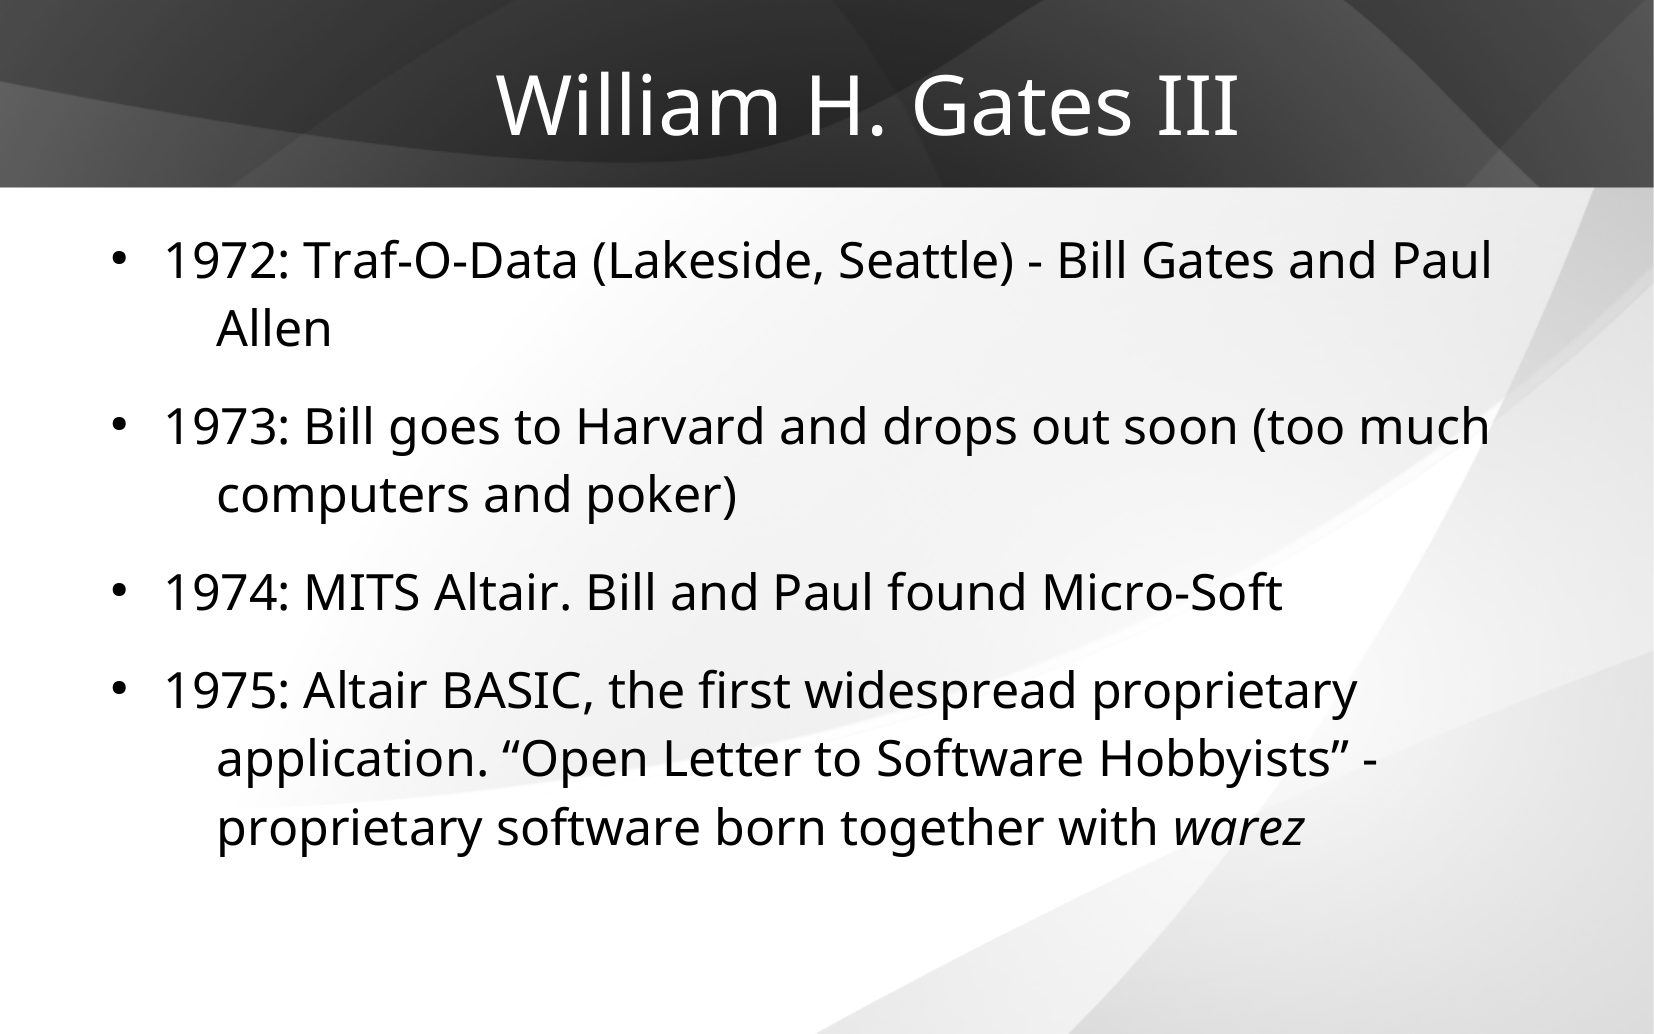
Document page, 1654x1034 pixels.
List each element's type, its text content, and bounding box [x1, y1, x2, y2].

list 1972: Traf-O-Data (Lakeside, Seattle) - Bill Gates and Paul Allen 1973: Bill goes to Harvard and drops out soon (too much computers and poker) 1974: MITS Altair. Bill and Paul found Micro-Soft 1975: Altair BASIC, the first widespread proprietary application. “Open Letter to Software Hobbyists” - proprietary software born together with warez [75, 225, 1613, 1013]
picture [0, 0, 1654, 1034]
title William H. Gates III [124, 0, 1613, 208]
